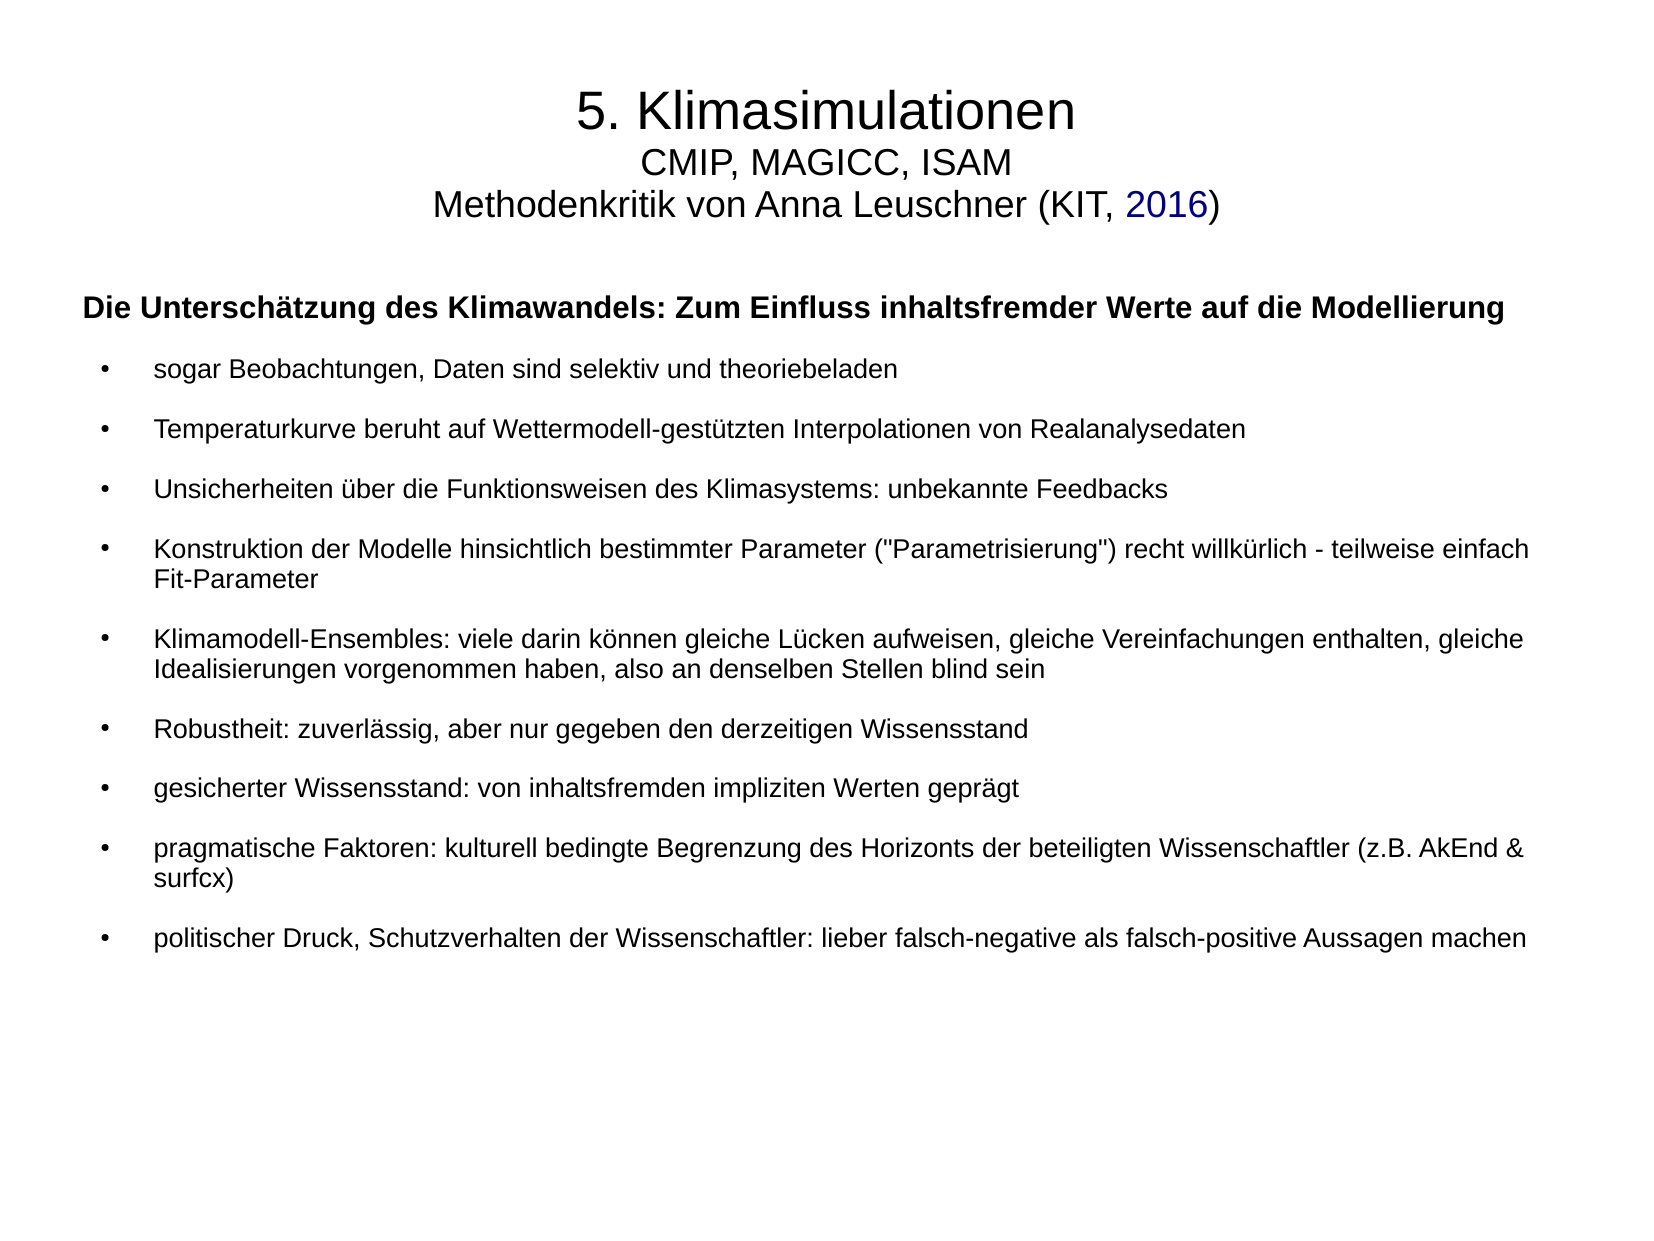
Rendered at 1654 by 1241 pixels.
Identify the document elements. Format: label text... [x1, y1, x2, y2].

list Die Unterschätzung des Klimawandels: Zum Einfluss inhaltsfremder Werte auf die Modellierung sogar Beobachtungen, Daten sind selektiv und theoriebeladen Temperaturkurve beruht auf Wettermodell-gestützten Interpolationen von Realanalysedaten Unsicherheiten über die Funktionsweisen des Klimasystems: unbekannte Feedbacks Konstruktion der Modelle hinsichtlich bestimmter Parameter ("Parametrisierung") recht willkürlich - teilweise einfach Fit-Parameter Klimamodell-Ensembles: viele darin können gleiche Lücken aufweisen, gleiche Vereinfachungen enthalten, gleiche Idealisierungen vorgenommen haben, also an denselben Stellen blind sein Robustheit: zuverlässig, aber nur gegeben den derzeitigen Wissensstand gesicherter Wissensstand: von inhaltsfremden impliziten Werten geprägt pragmatische Faktoren: kulturell bedingte Begrenzung des Horizonts der beteiligten Wissenschaftler (z.B. AkEnd & surfcx) politischer Druck, Schutzverhalten der Wissenschaftler: lieber falsch-negative als falsch-positive Aussagen machen [82, 290, 1571, 1109]
title 5. Klimasimulationen CMIP, MAGICC, ISAM Methodenkritik von Anna Leuschner (KIT, 2016) [82, 49, 1571, 257]
